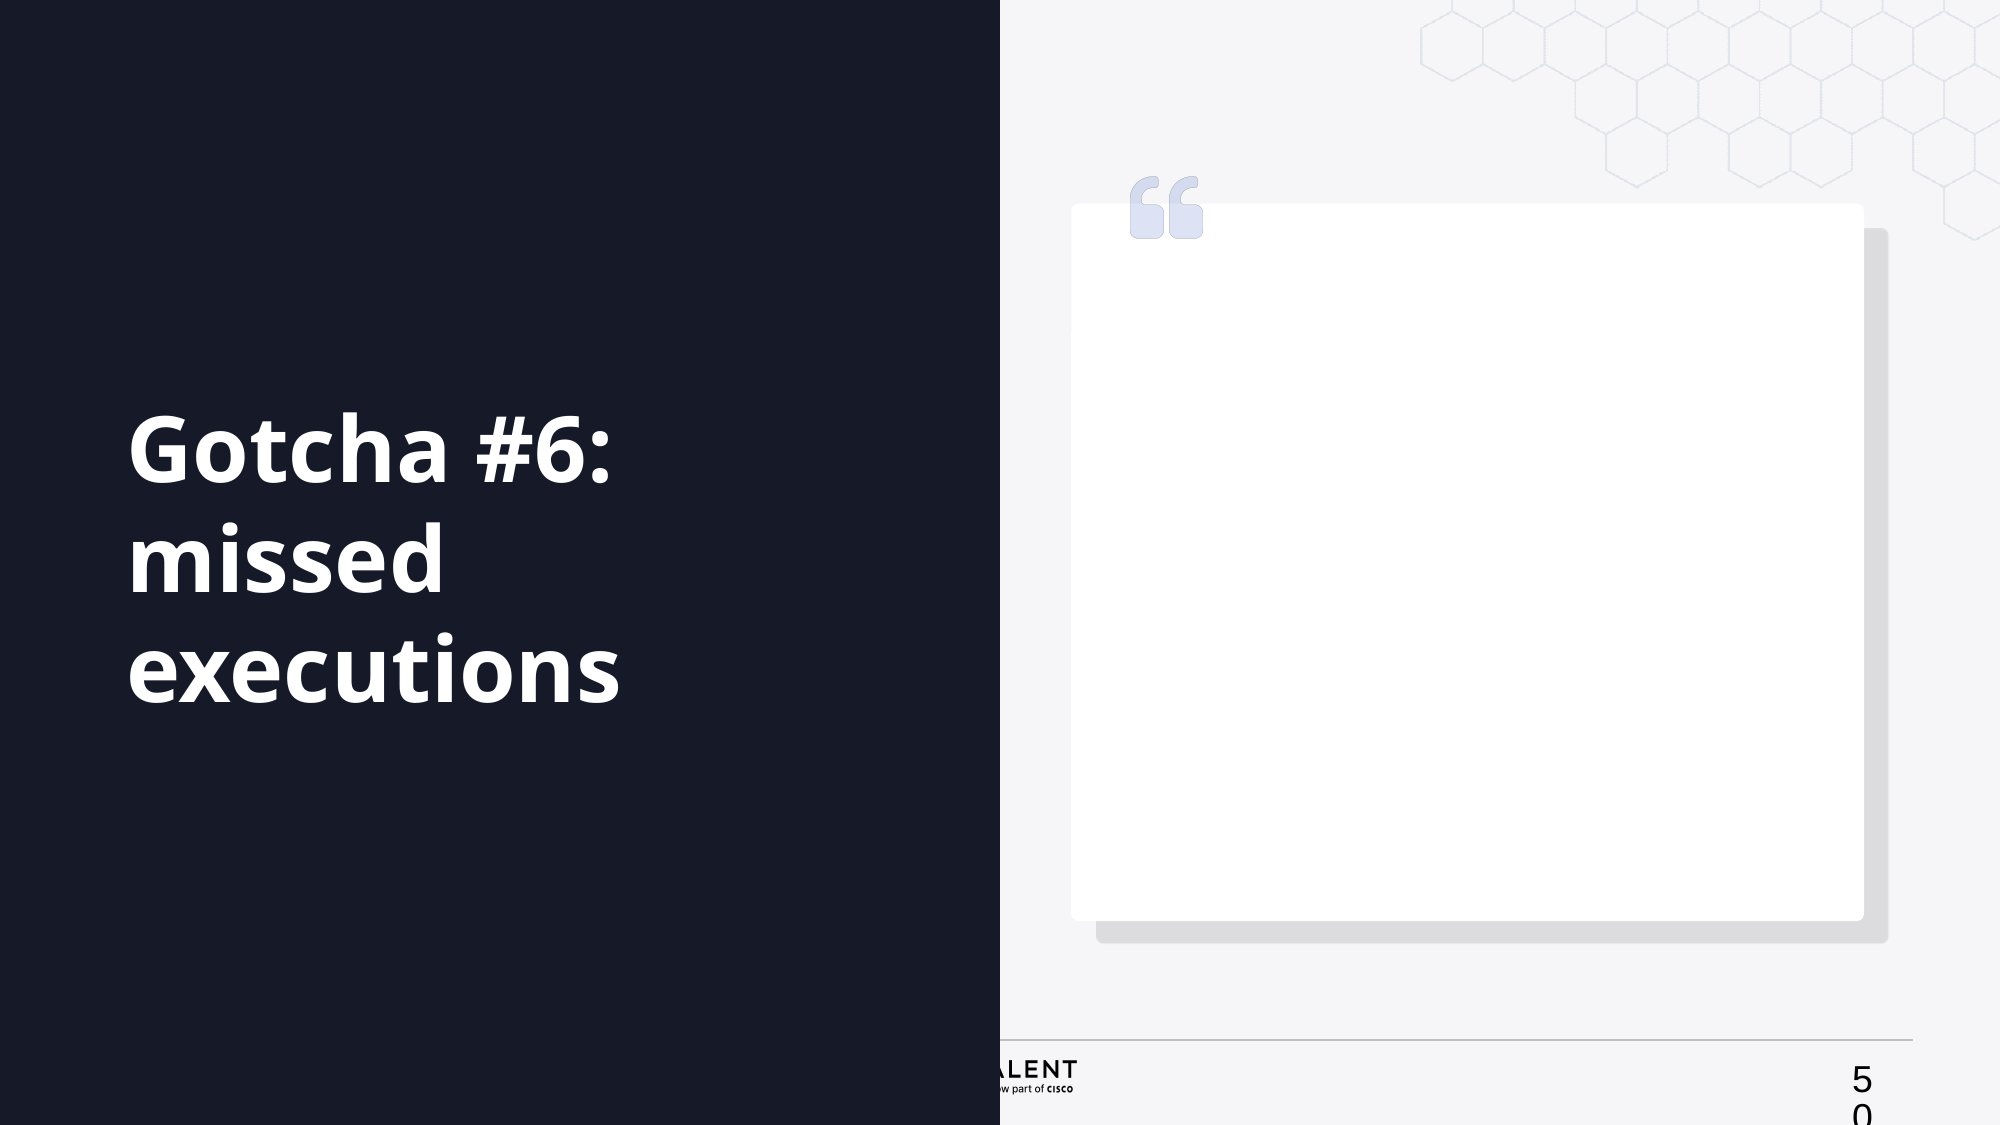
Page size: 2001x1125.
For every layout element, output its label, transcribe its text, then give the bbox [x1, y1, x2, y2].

picture [1857, 1107, 1868, 1125]
picture [1000, 0, 2000, 1125]
list Gotcha #6: missed executions [110, 383, 871, 621]
